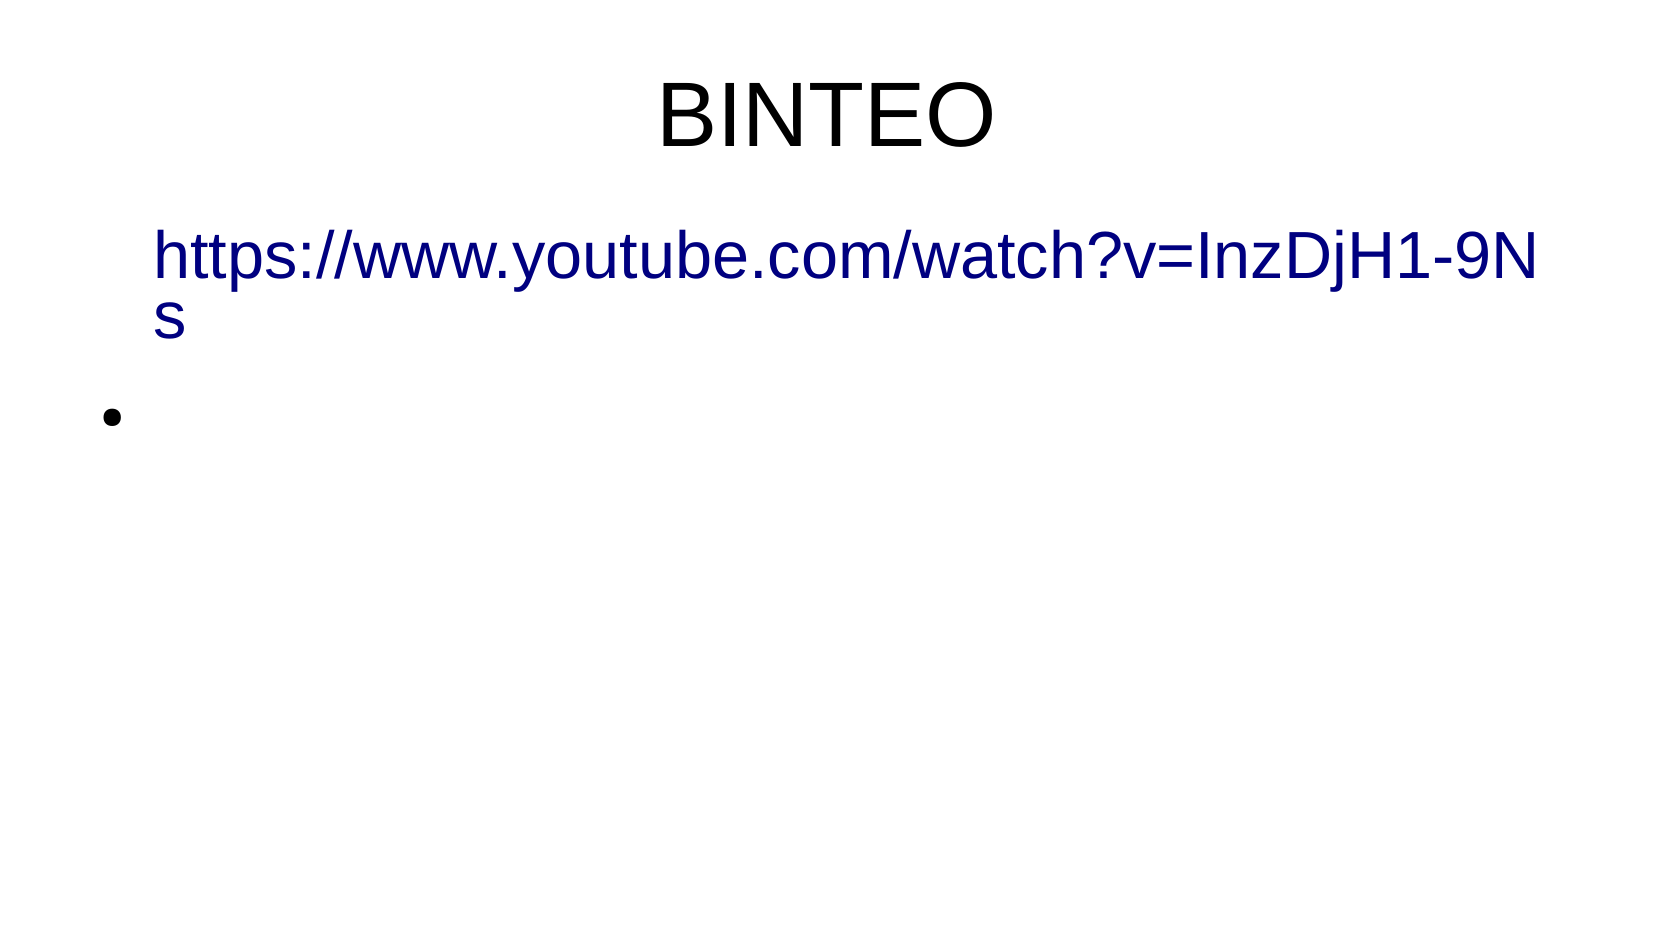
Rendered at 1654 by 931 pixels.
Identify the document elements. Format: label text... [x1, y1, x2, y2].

title ΒΙΝΤΕΟ [82, 37, 1571, 193]
list https://www.youtube.com/watch?v=InzDjH1-9Ns [82, 217, 1571, 758]
